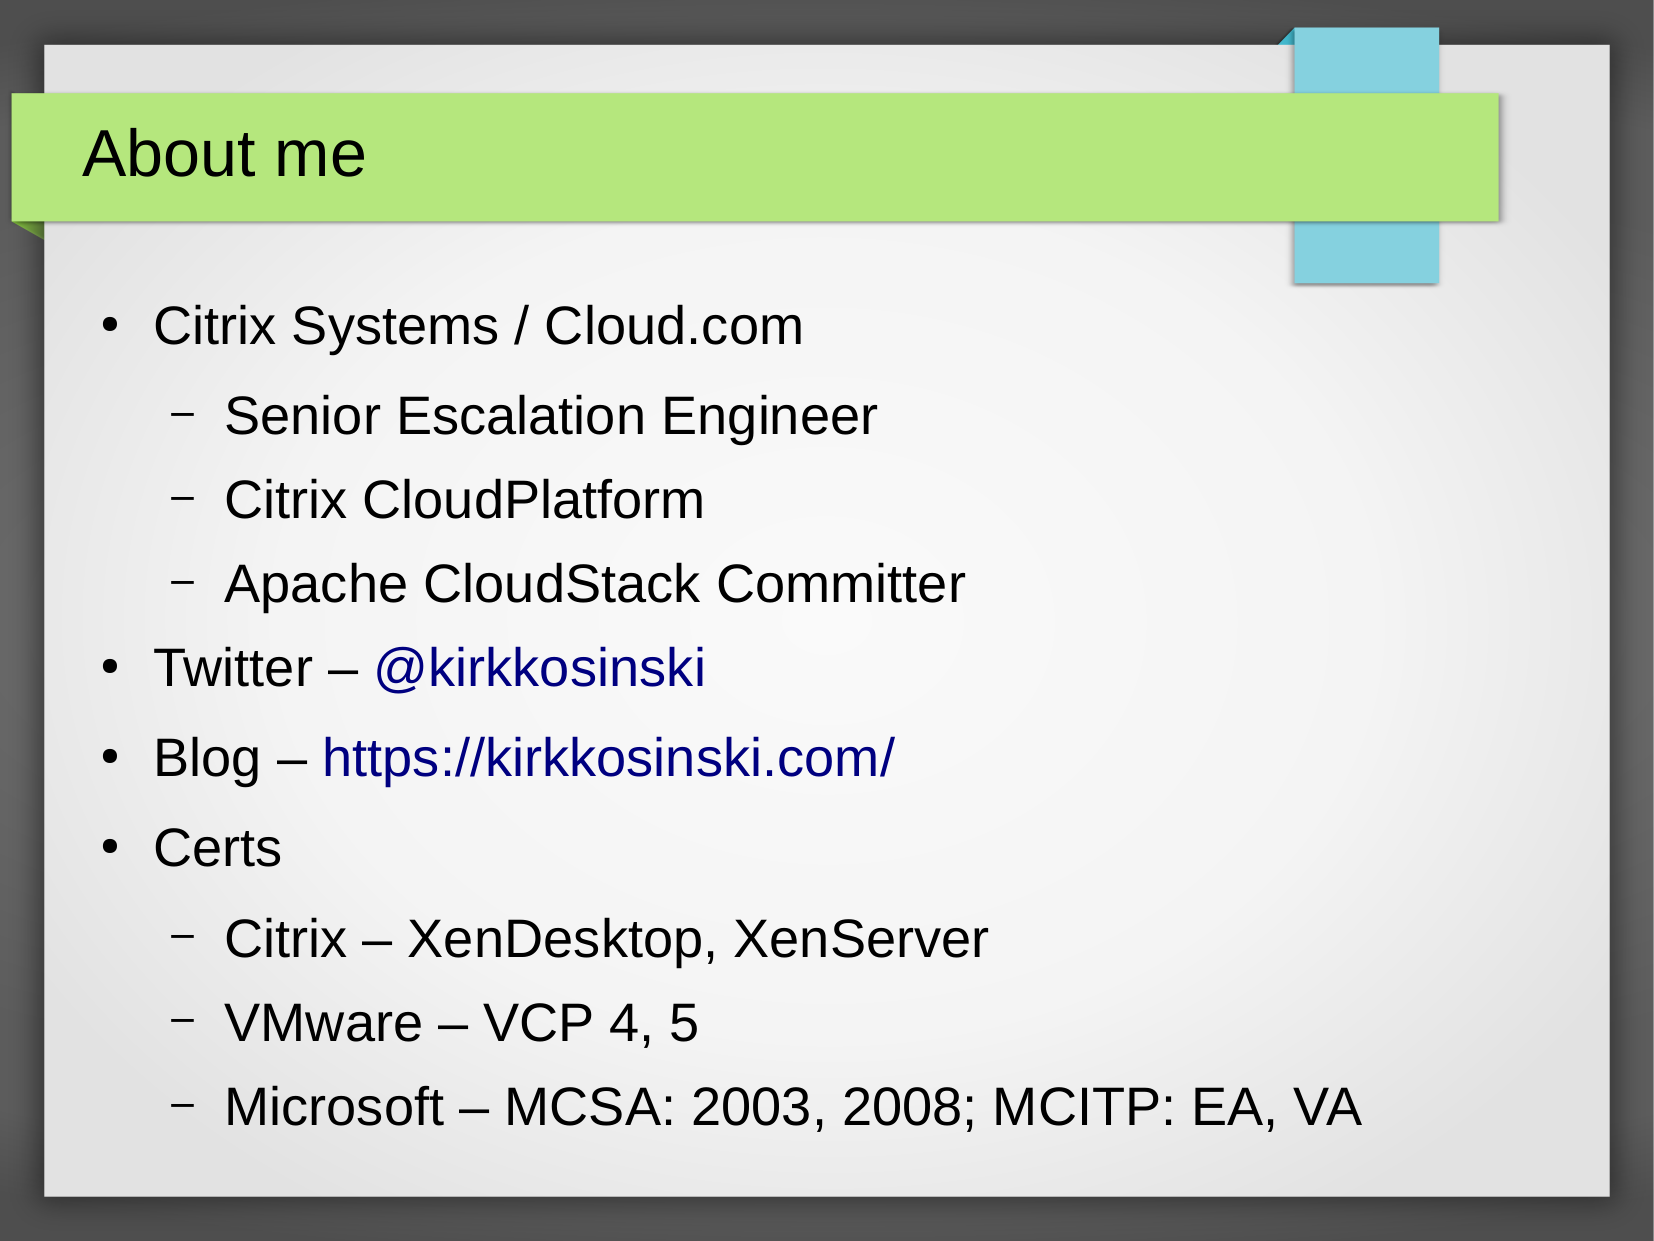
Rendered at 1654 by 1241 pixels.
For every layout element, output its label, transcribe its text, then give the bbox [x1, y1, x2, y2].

list Citrix Systems / Cloud.com Senior Escalation Engineer Citrix CloudPlatform Apache CloudStack Committer Twitter – @kirkkosinski Blog – https://kirkkosinski.com/ Certs Citrix – XenDesktop, XenServer VMware – VCP 4, 5 Microsoft – MCSA: 2003, 2008; MCITP: EA, VA [82, 295, 1571, 1186]
title About me [82, 94, 1264, 213]
picture [0, 0, 1654, 1241]
